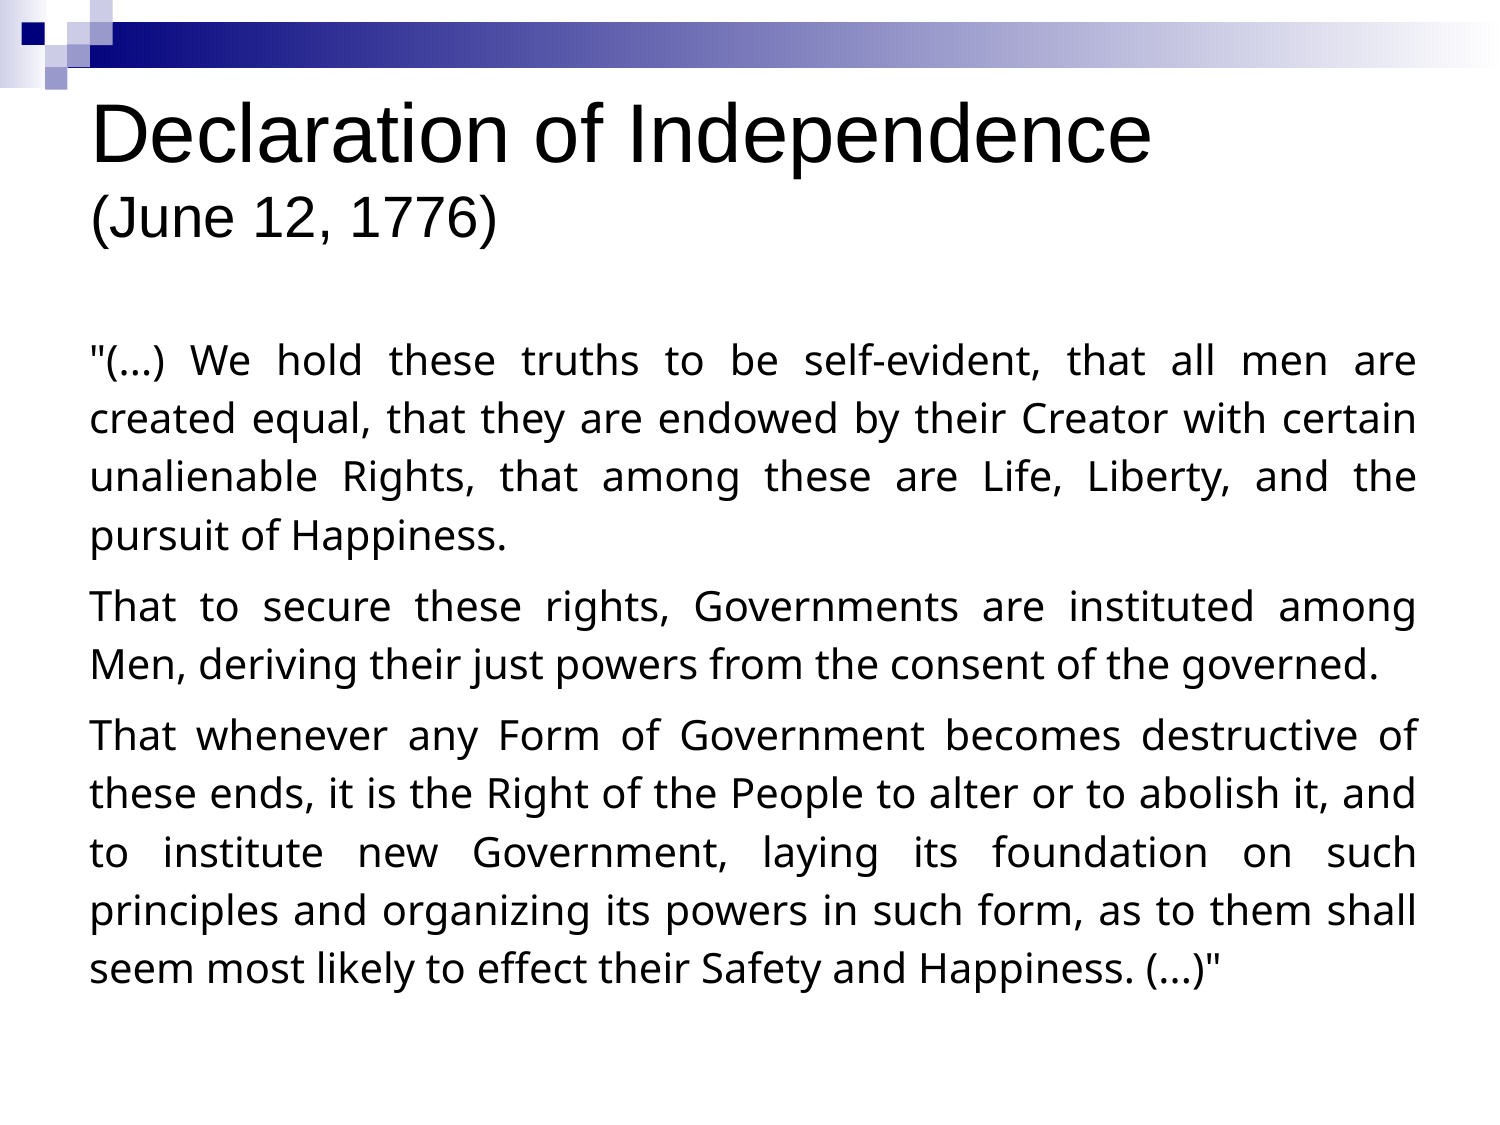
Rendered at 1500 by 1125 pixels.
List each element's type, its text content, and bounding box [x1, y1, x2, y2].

title Declaration of Independence (June 12, 1776) [75, 78, 1459, 251]
text_box "(...) We hold these truths to be self-evident, that all men are created equal, that they are endowed by their Creator with certain unalienable Rights, that among these are Life, Liberty, and the pursuit of Happiness. That to secure these rights, Governments are instituted among Men, deriving their just powers from the consent of the governed. That whenever any Form of Government becomes destructive of these ends, it is the Right of the People to alter or to abolish it, and to institute new Government, laying its foundation on such principles and organizing its powers in such form, as to them shall seem most likely to effect their Safety and Happiness. (...)" [74, 317, 1433, 1000]
